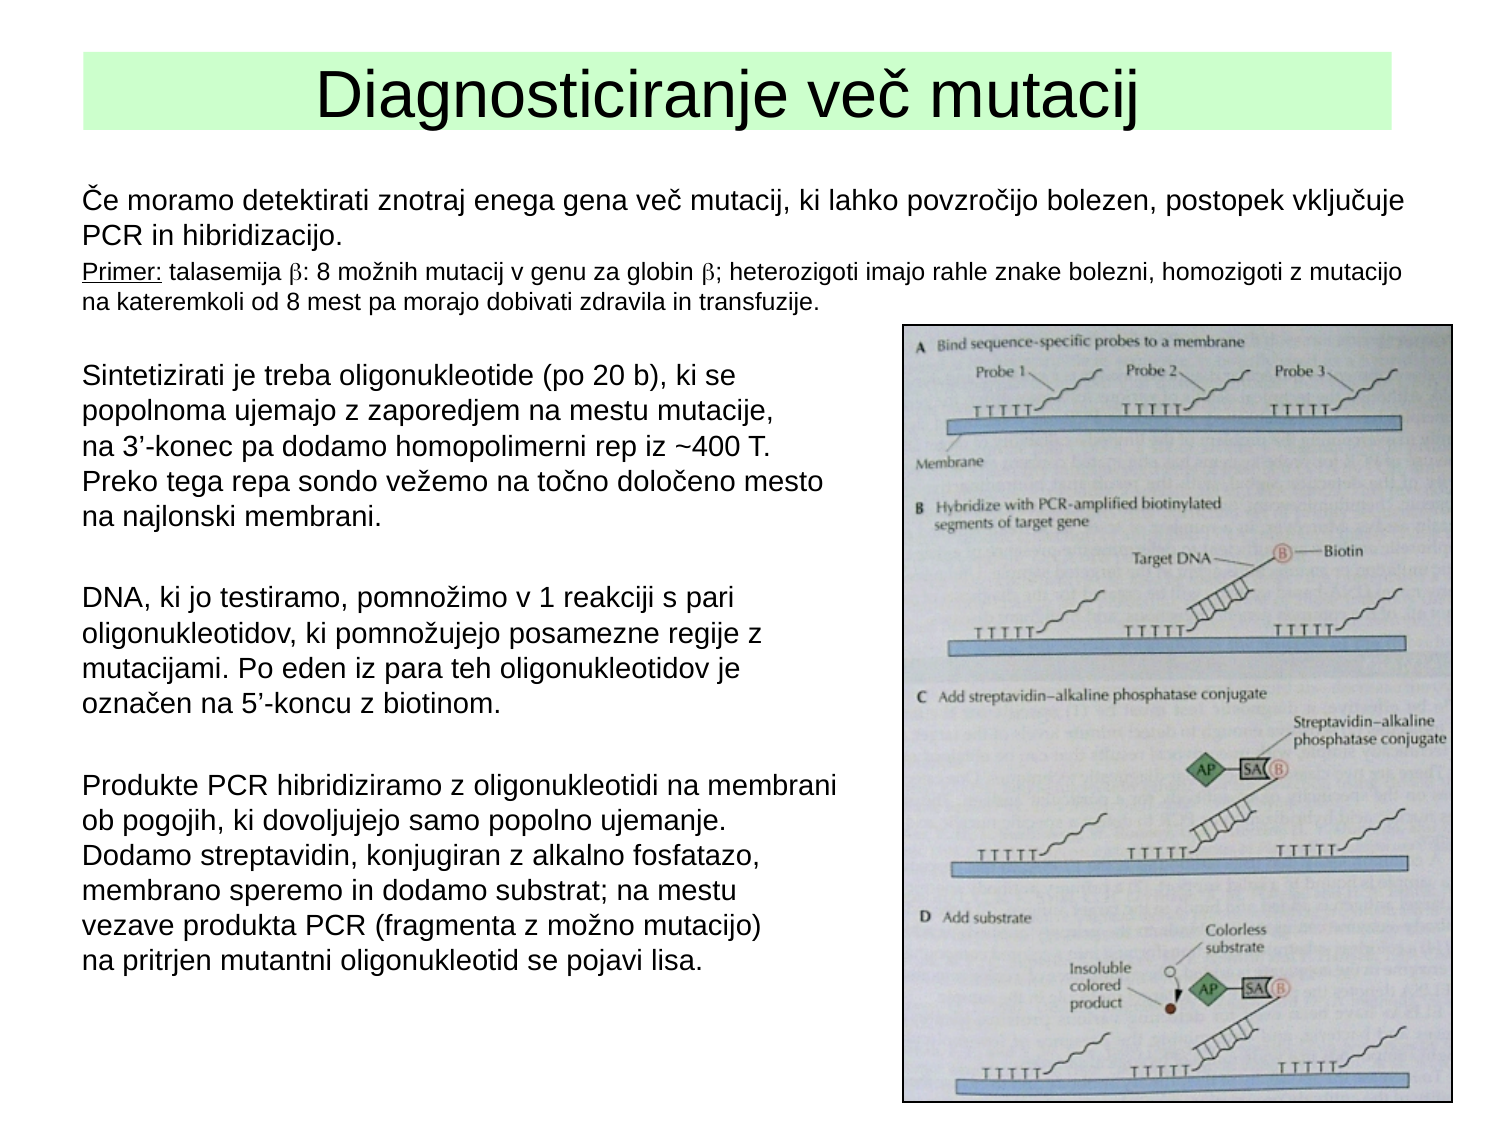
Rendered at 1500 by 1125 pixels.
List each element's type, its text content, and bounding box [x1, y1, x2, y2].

title Diagnosticiranje več mutacij [83, 51, 1392, 130]
picture [903, 326, 1451, 1102]
list Če moramo detektirati znotraj enega gena več mutacij, ki lahko povzročijo bolezen, postopek vključuje PCR in hibridizacijo. Primer: talasemija b: 8 možnih mutacij v genu za globin b; heterozigoti imajo rahle znake bolezni, homozigoti z mutacijo na kateremkoli od 8 mest pa morajo dobivati zdravila in transfuzije. Sintetizirati je treba oligonukleotide (po 20 b), ki se popolnoma ujemajo z zaporedjem na mestu mutacije, na 3’-konec pa dodamo homopolimerni rep iz ~400 T. Preko tega repa sondo vežemo na točno določeno mesto na najlonski membrani. DNA, ki jo testiramo, pomnožimo v 1 reakciji s pari oligonukleotidov, ki pomnožujejo posamezne regije z mutacijami. Po eden iz para teh oligonukleotidov je označen na 5’-koncu z biotinom. Produkte PCR hibridiziramo z oligonukleotidi na membrani ob pogojih, ki dovoljujejo samo popolno ujemanje. Dodamo streptavidin, konjugiran z alkalno fosfatazo, membrano speremo in dodamo substrat; na mestu vezave produkta PCR (fragmenta z možno mutacijo) na pritrjen mutantni oligonukleotid se pojavi lisa. [66, 173, 1450, 988]
